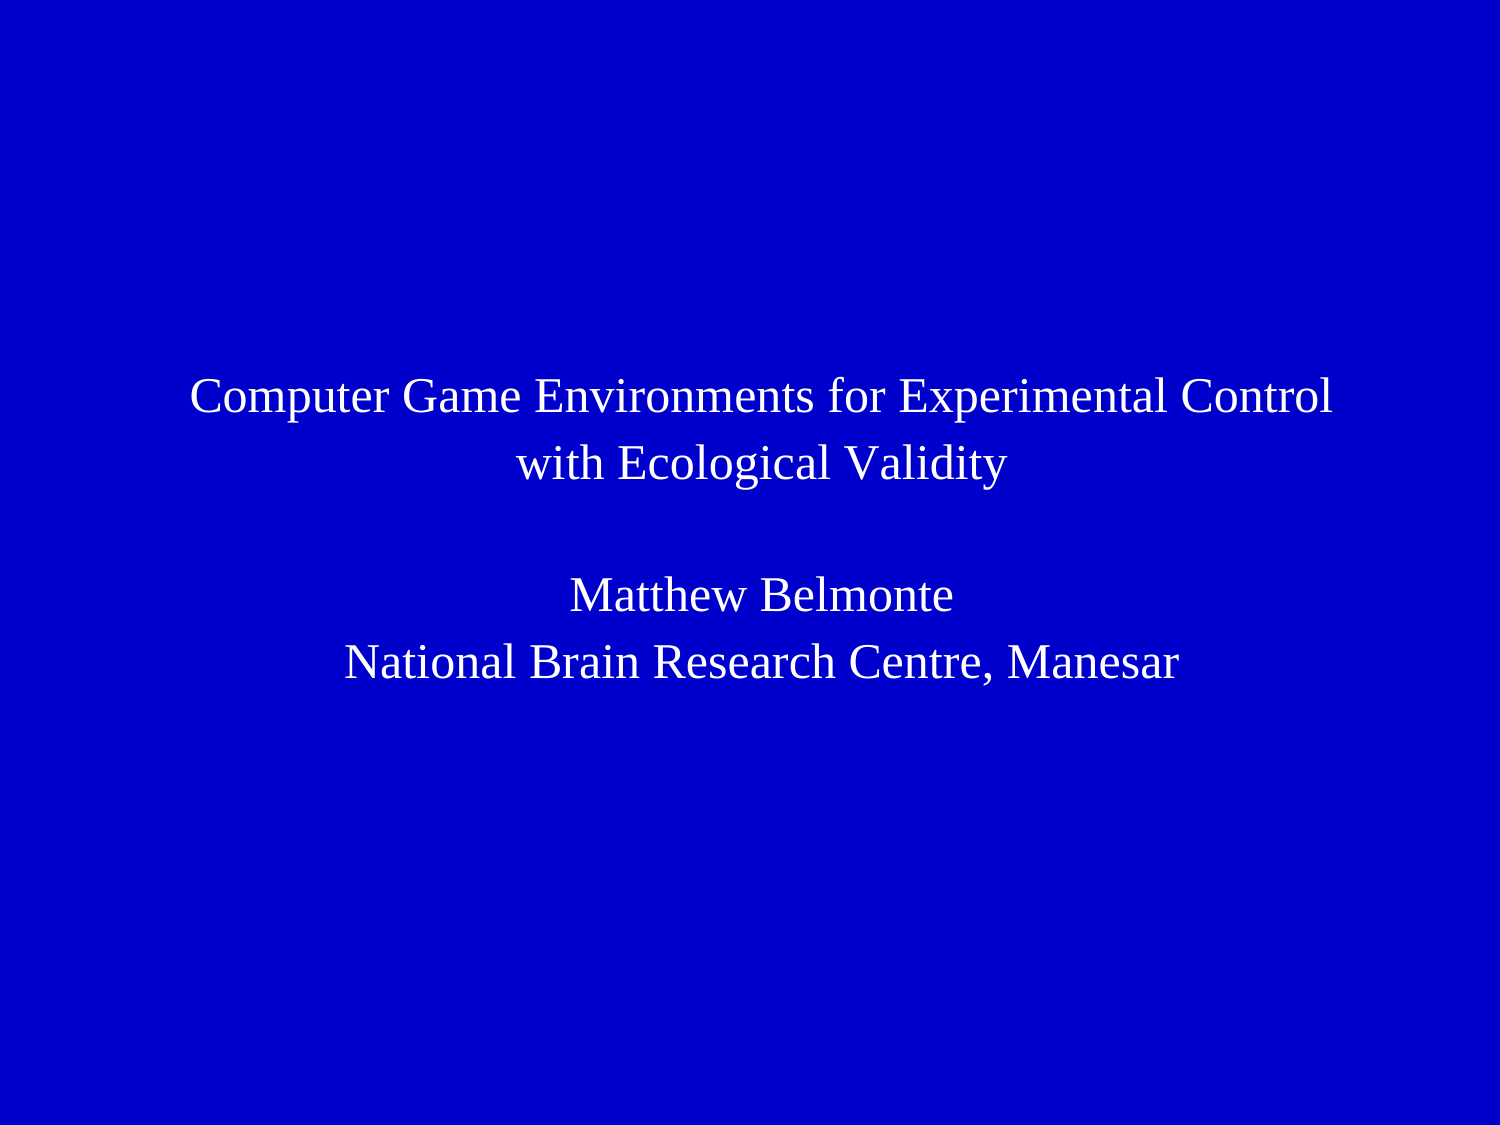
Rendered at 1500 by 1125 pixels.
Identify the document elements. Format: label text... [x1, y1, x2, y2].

title Computer Game Environments for Experimental Control with Ecological Validity Matthew Belmonte National Brain Research Centre, Manesar [124, 293, 1400, 753]
